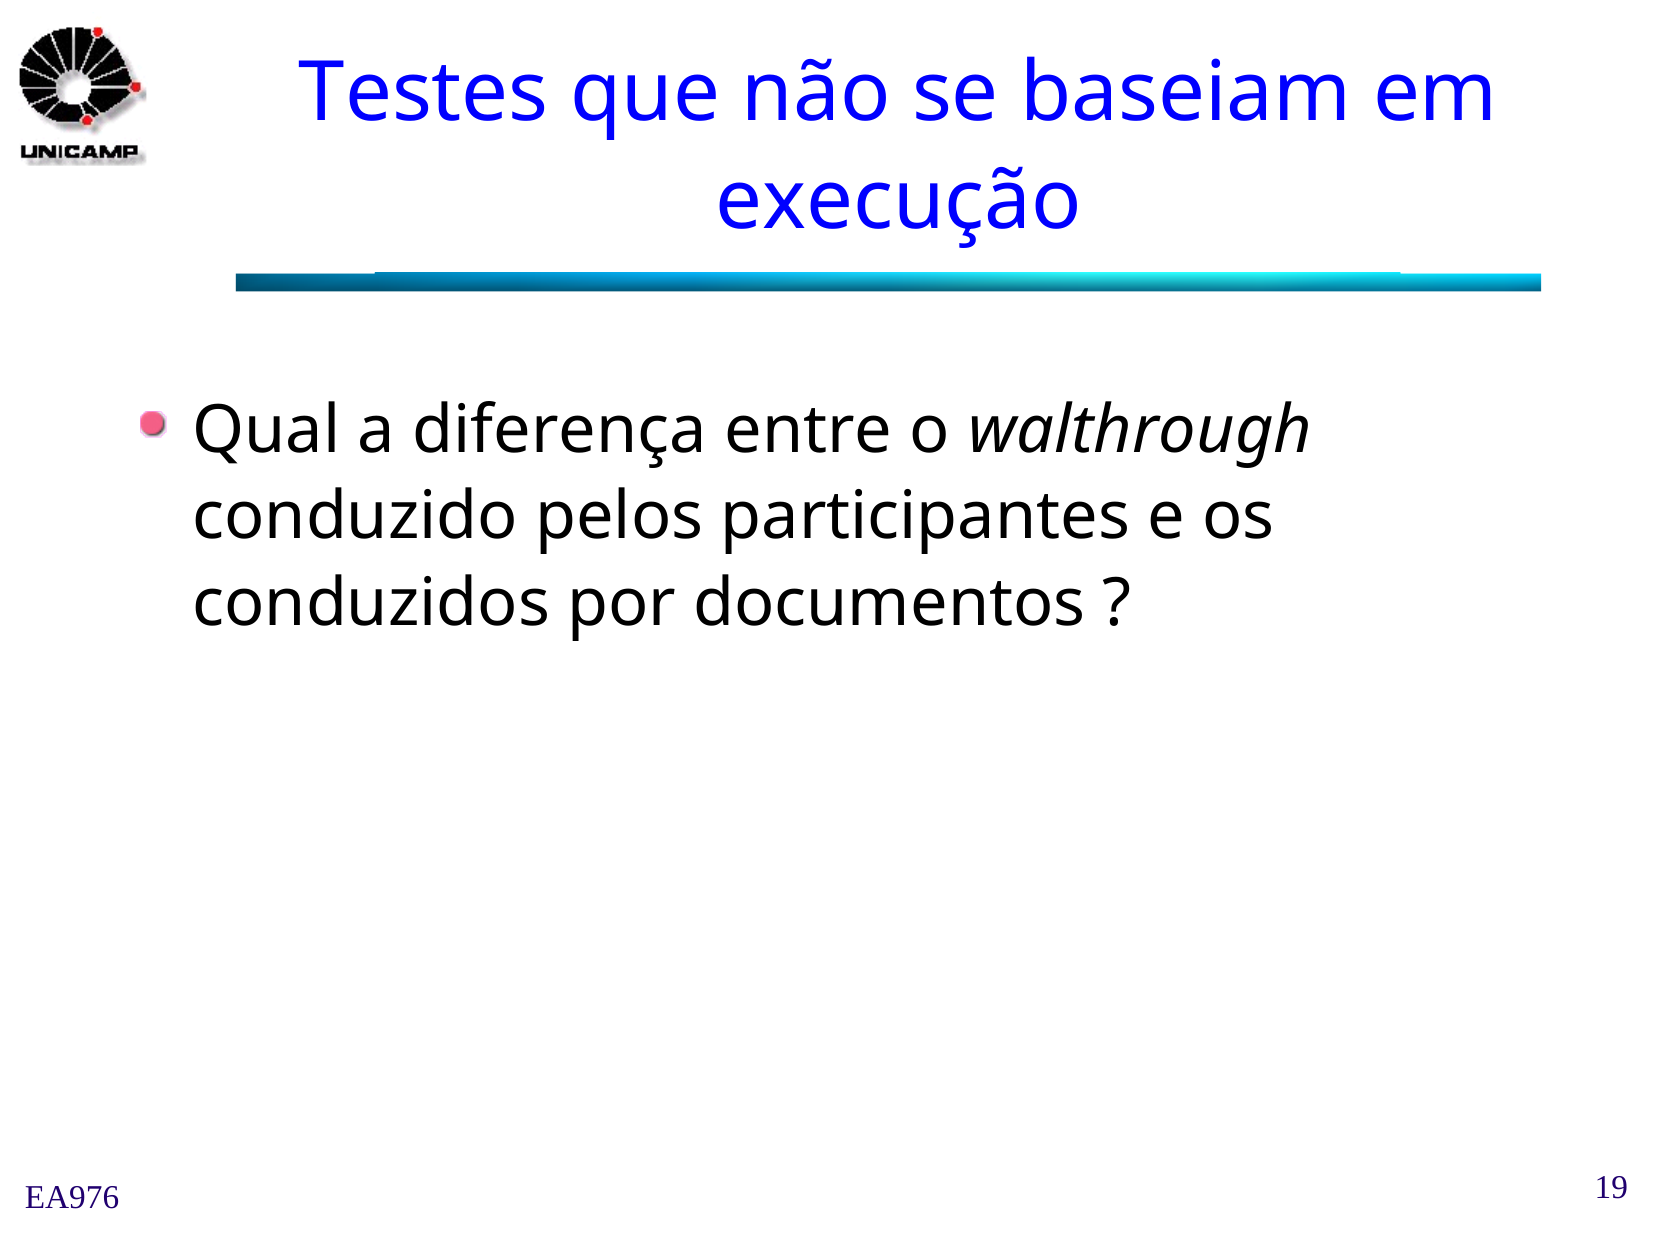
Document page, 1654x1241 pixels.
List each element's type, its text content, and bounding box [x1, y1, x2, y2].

title Testes que não se baseiam em execução [264, 21, 1534, 250]
picture [125, 272, 1654, 295]
list Qual a diferença entre o walthrough conduzido pelos participantes e os conduzidos por documentos ? [121, 383, 1534, 1182]
